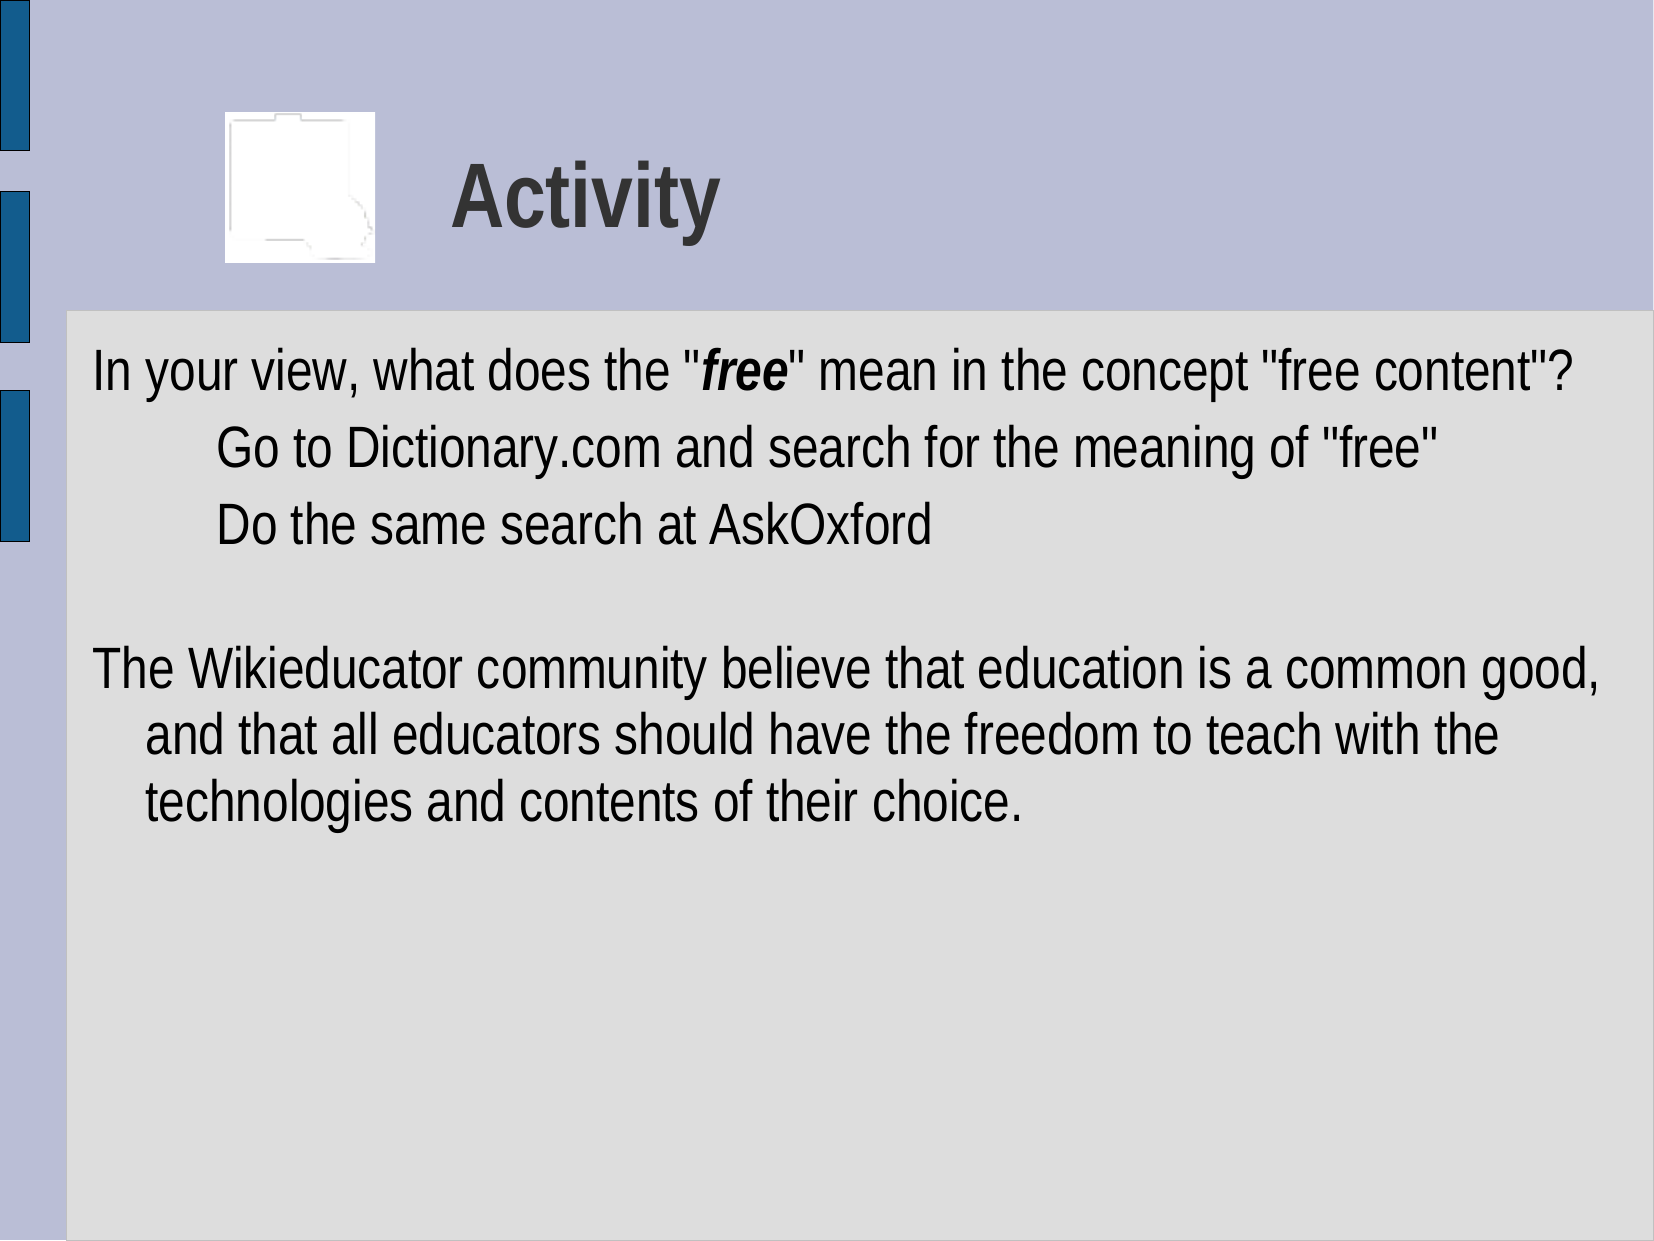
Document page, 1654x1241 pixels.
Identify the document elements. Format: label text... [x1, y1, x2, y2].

title Activity [450, 91, 1534, 299]
list In your view, what does the "free" mean in the concept "free content"? Go to Dictionary.com and search for the meaning of "free" Do the same search at AskOxford The Wikieducator community believe that education is a common good, and that all educators should have the freedom to teach with the technologies and contents of their choice. [75, 335, 1608, 1117]
picture [225, 112, 376, 263]
